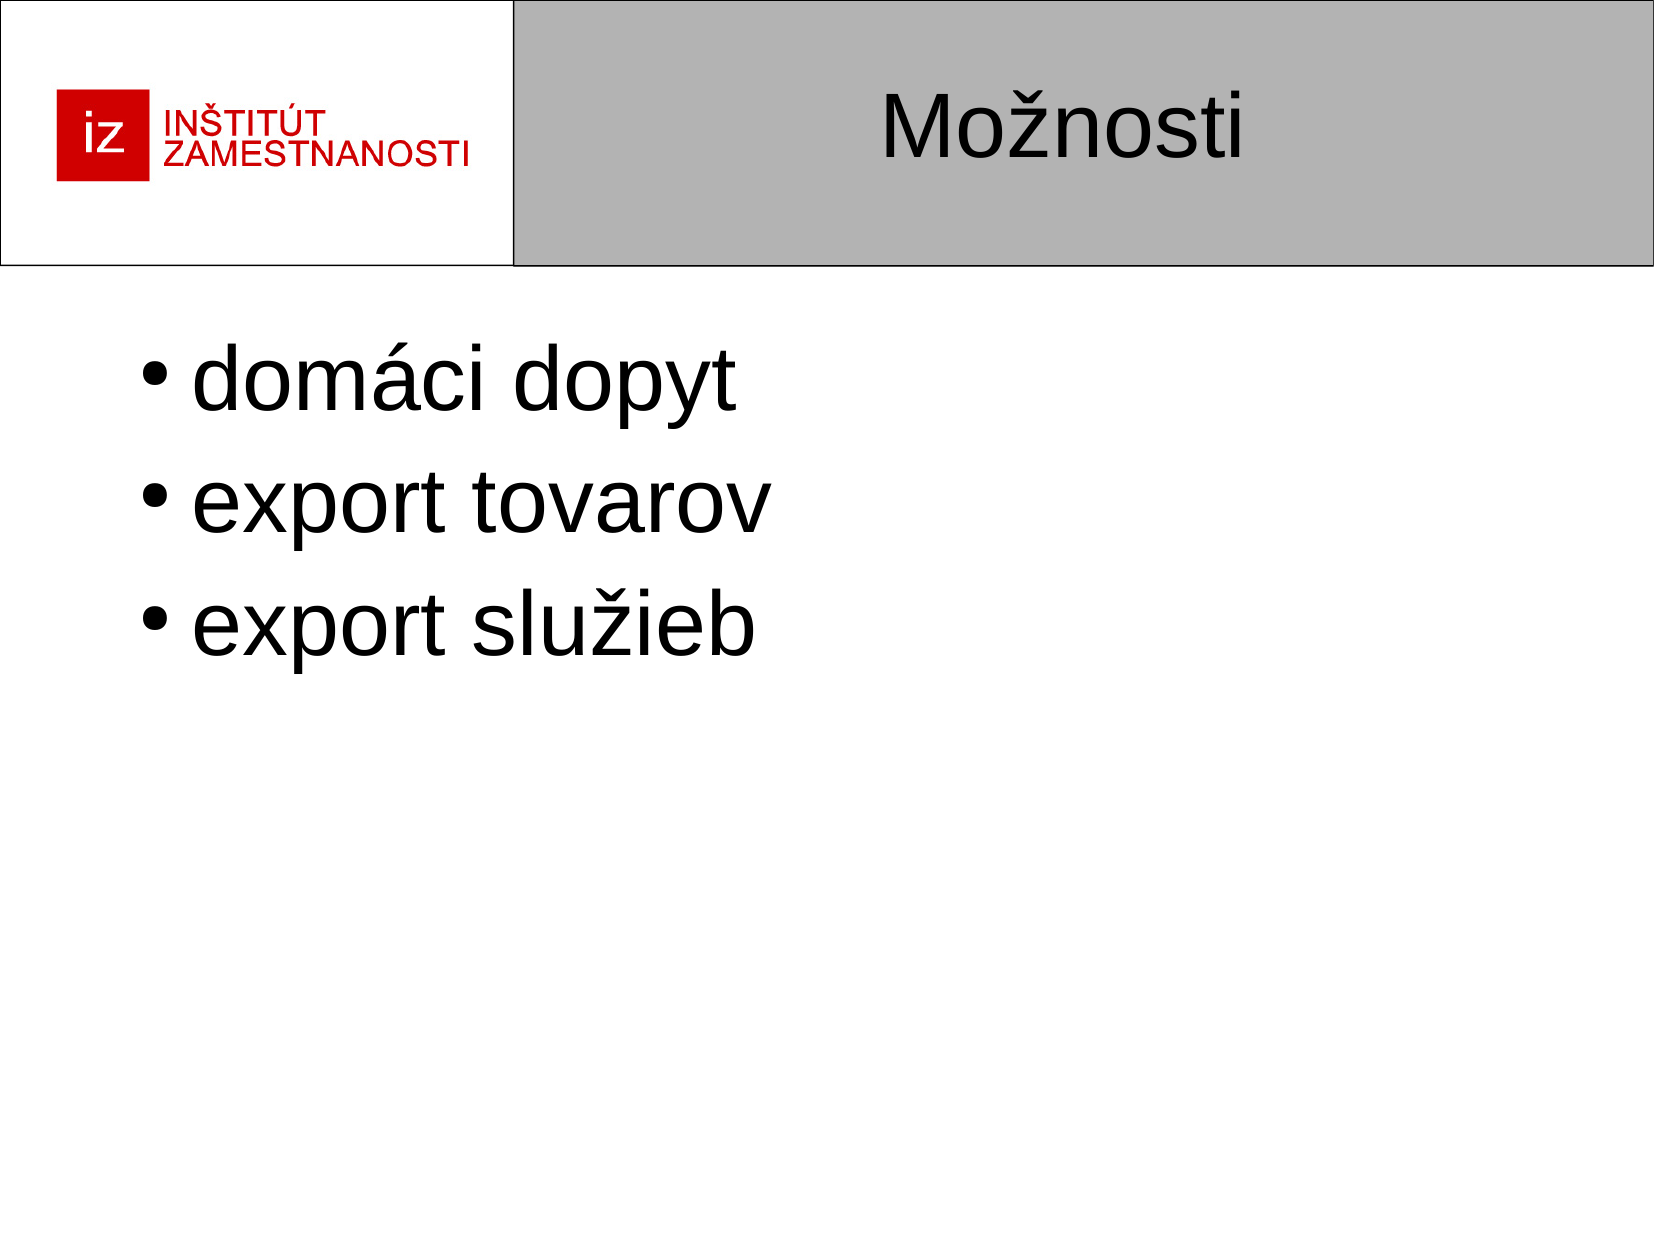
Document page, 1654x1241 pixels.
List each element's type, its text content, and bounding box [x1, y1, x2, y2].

title Možnosti [561, 29, 1565, 237]
picture [5, 8, 512, 257]
list domáci dopyt export tovarov export služieb [121, 344, 1533, 1126]
